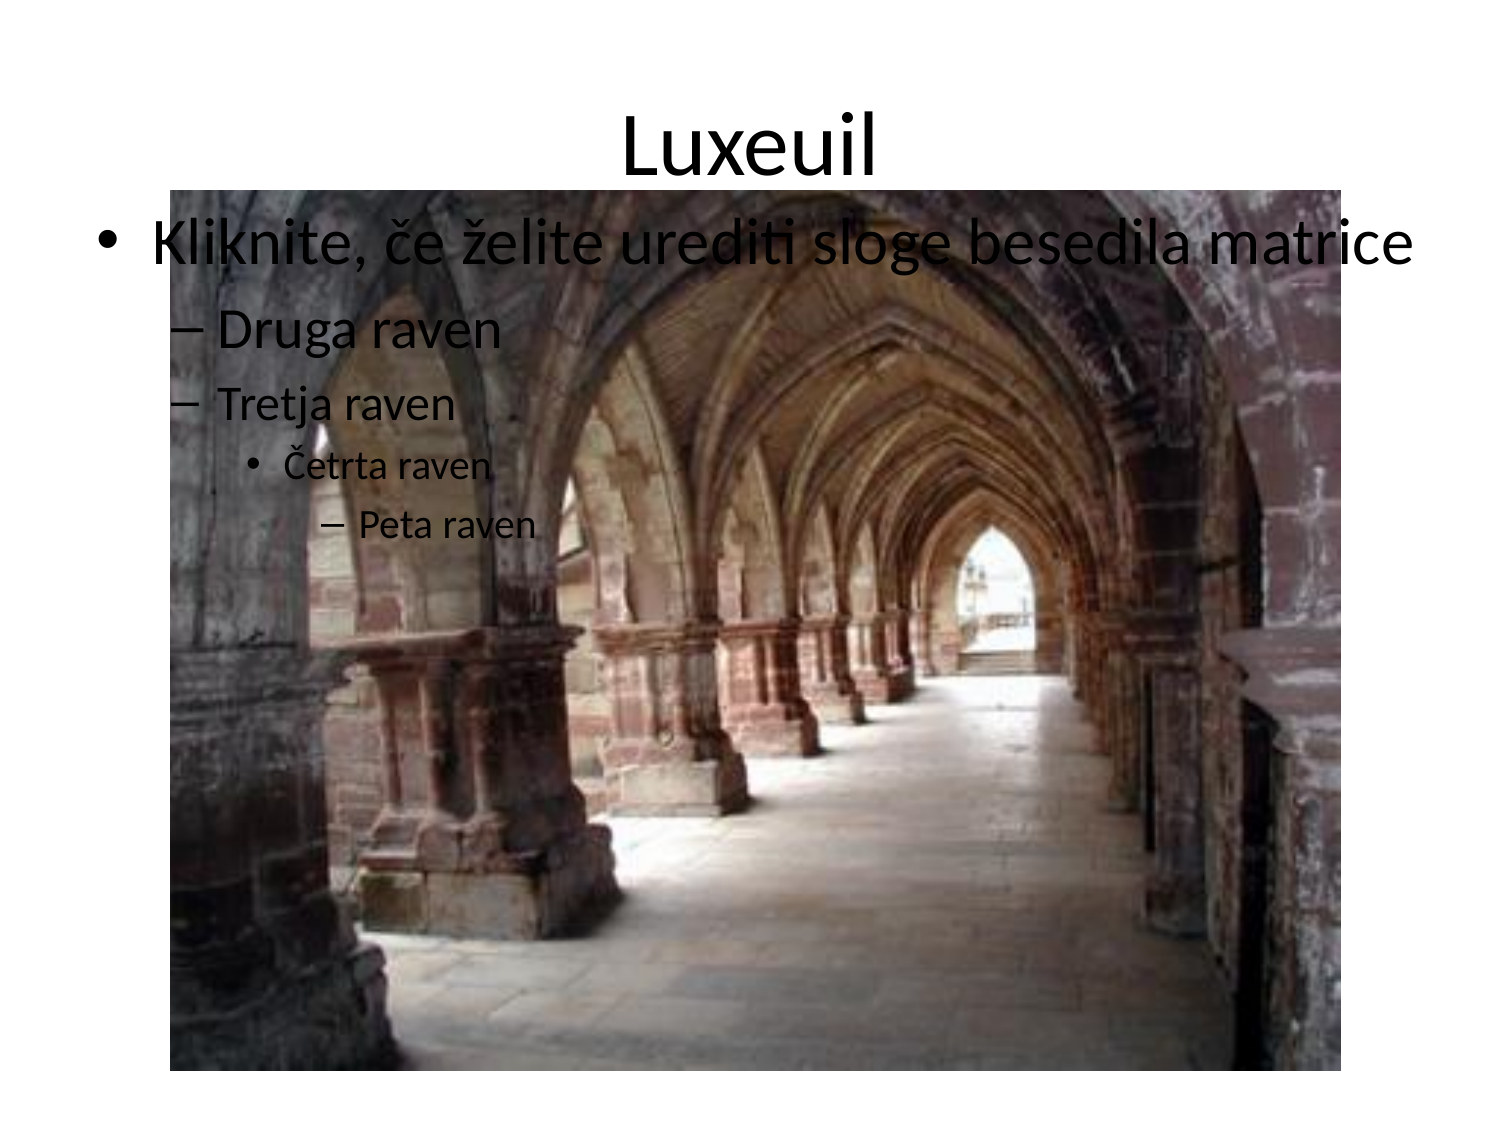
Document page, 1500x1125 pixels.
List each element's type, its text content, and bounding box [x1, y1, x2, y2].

title Luxeuil [75, 45, 1425, 233]
picture [170, 190, 1341, 1071]
